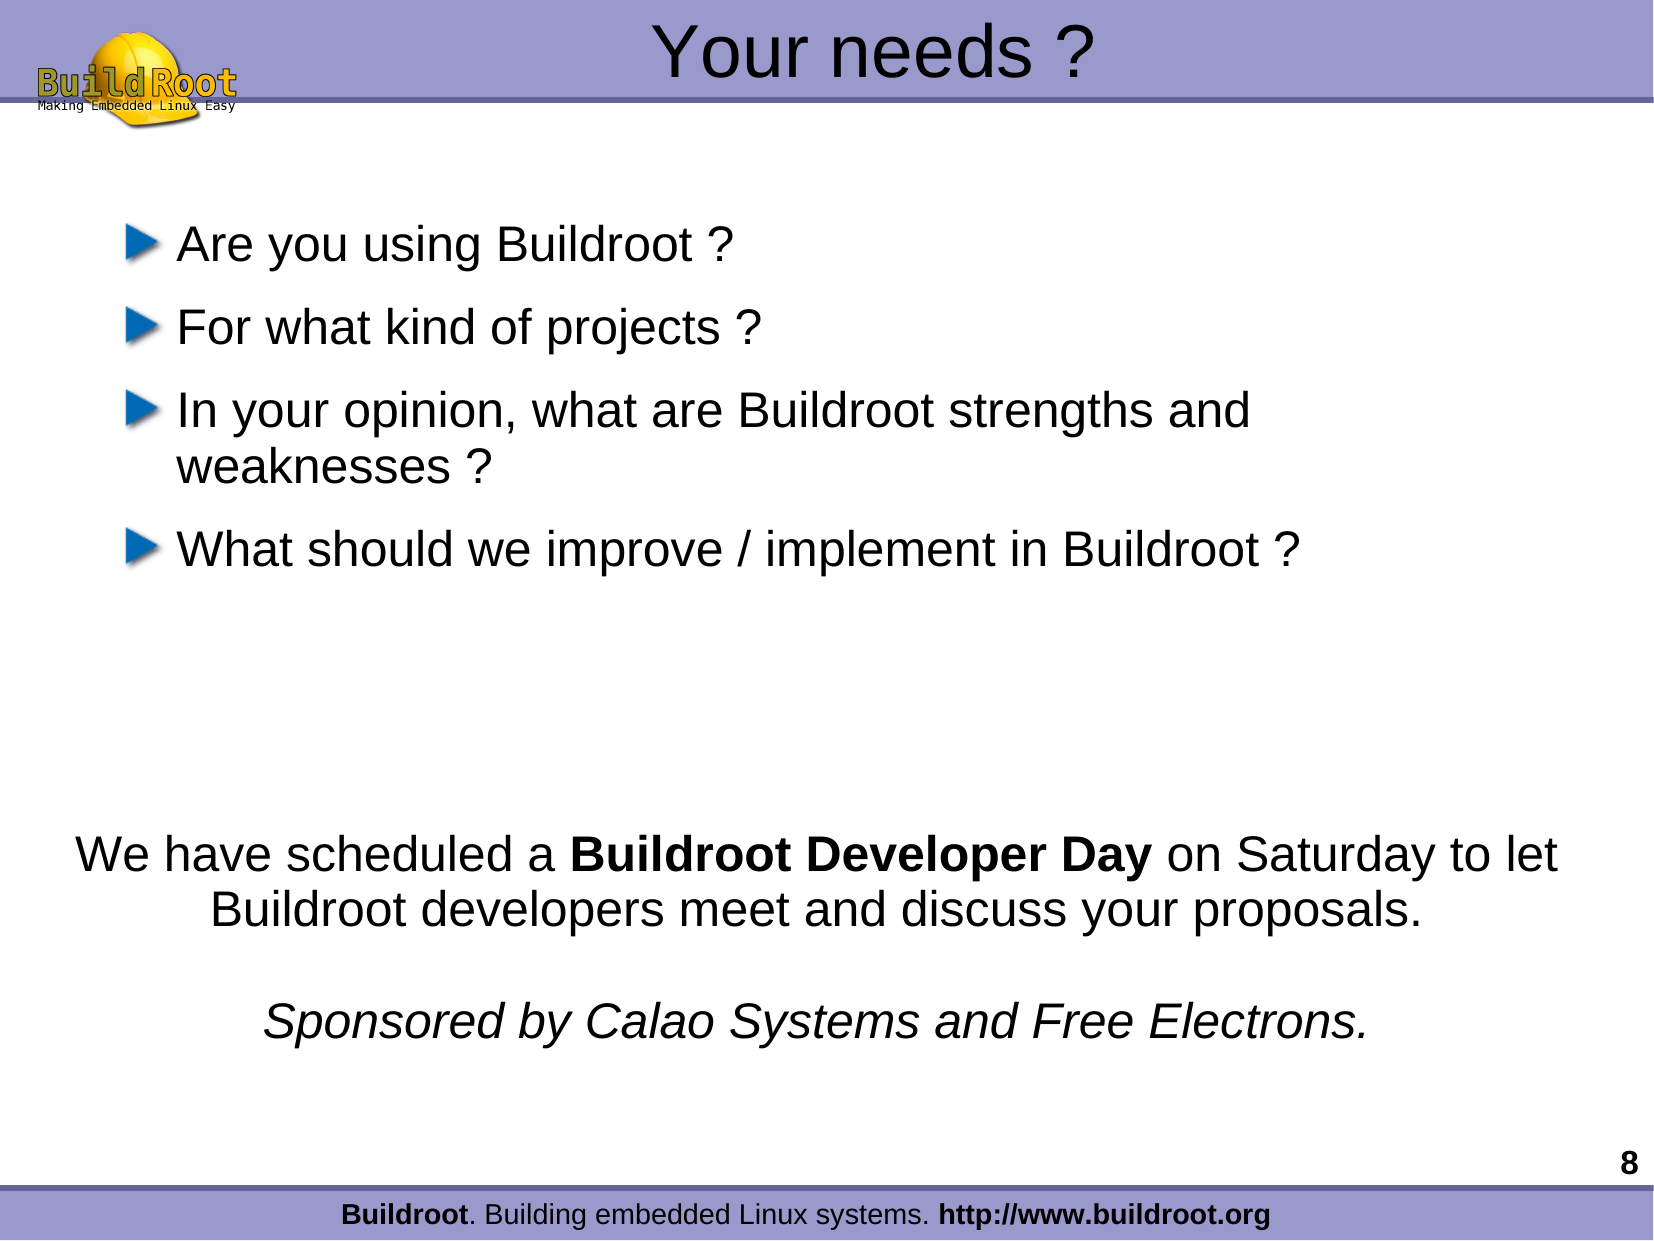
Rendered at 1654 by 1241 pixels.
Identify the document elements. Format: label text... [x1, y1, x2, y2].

list Are you using Buildroot ? For what kind of projects ? In your opinion, what are Buildroot strengths and weaknesses ? What should we improve / implement in Buildroot ? [105, 216, 1518, 825]
text_box We have scheduled a Buildroot Developer Day on Saturday to let Buildroot developers meet and discuss your proposals. Sponsored by Calao Systems and Free Electrons. [53, 825, 1580, 1078]
picture [18, 17, 261, 140]
title Your needs ? [197, 4, 1551, 98]
